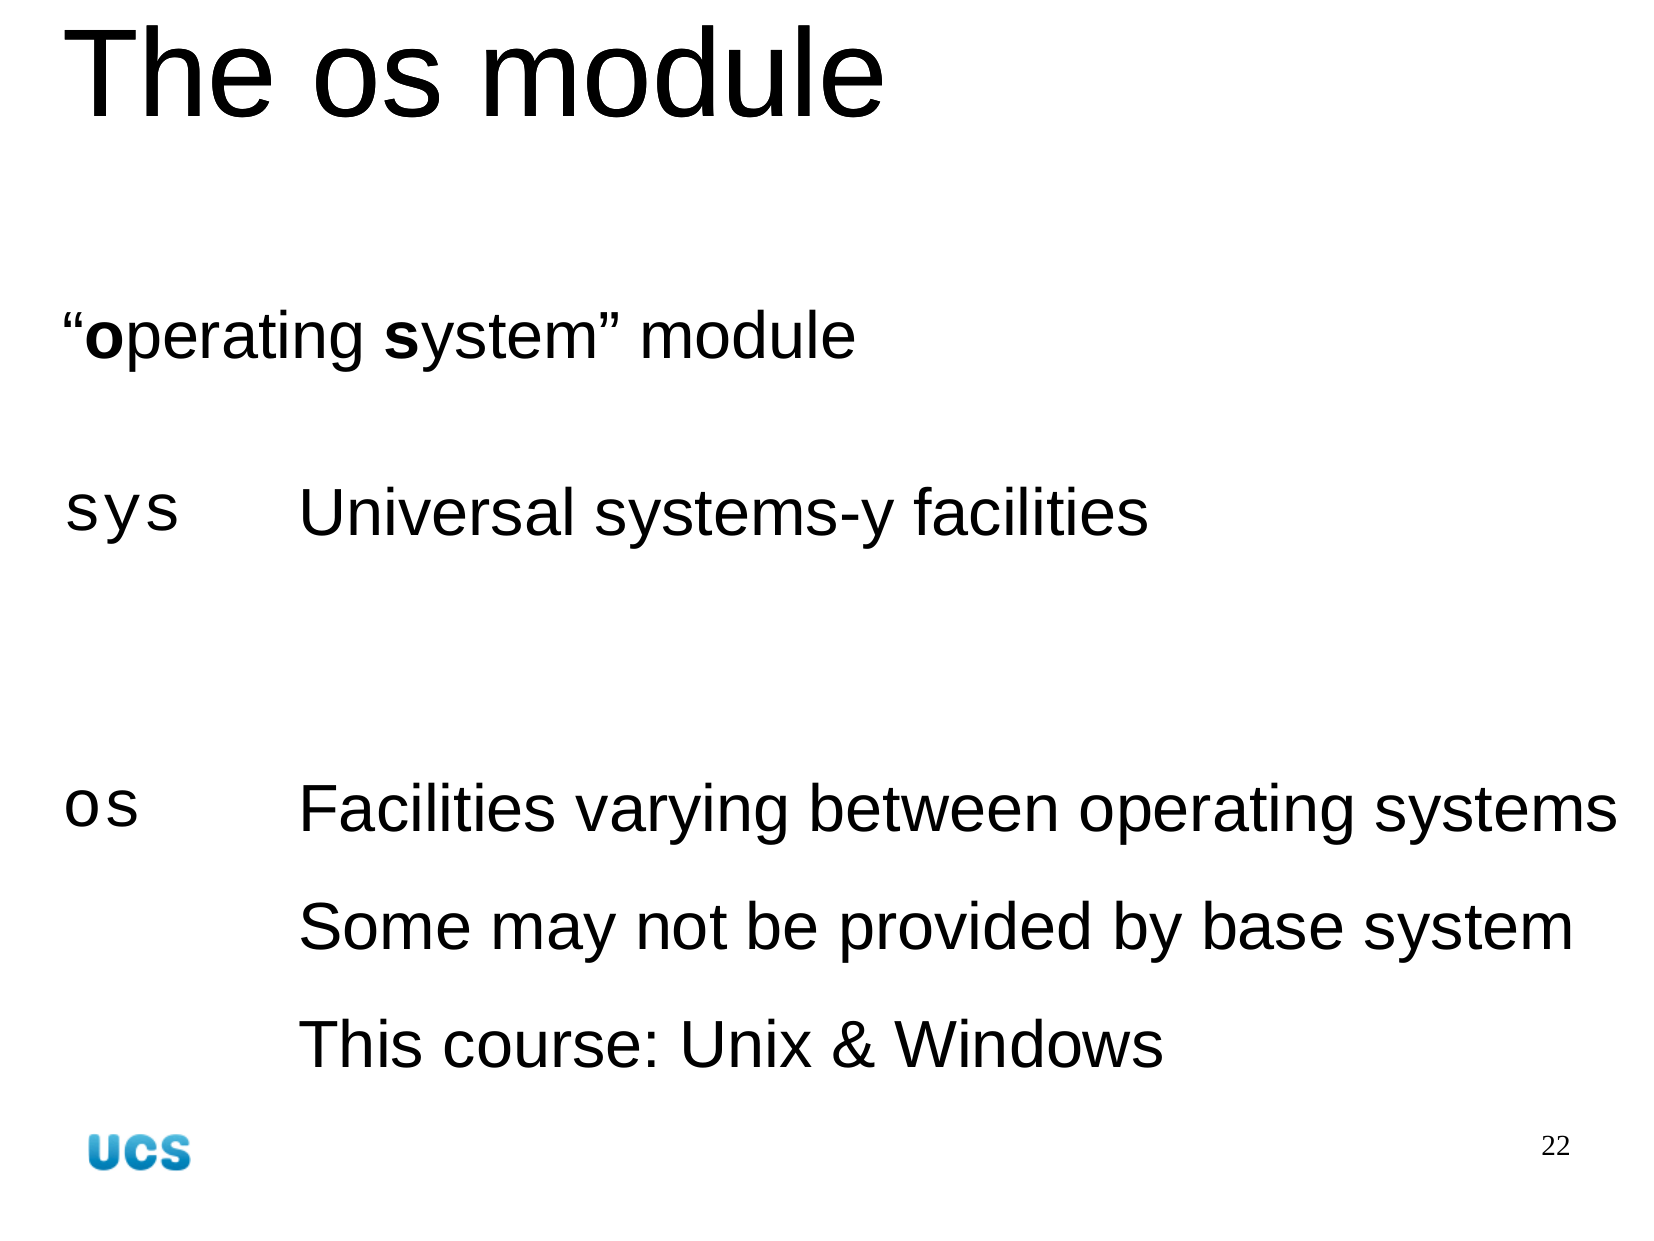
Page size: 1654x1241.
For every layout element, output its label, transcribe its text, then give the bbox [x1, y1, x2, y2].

picture [88, 1133, 191, 1172]
text_box Universal systems-y facilities [295, 472, 1156, 554]
text_box Some may not be provided by base system [295, 886, 1584, 967]
text_box sys [59, 472, 186, 554]
text_box Facilities varying between operating systems [295, 767, 1629, 849]
text_box os [59, 767, 146, 850]
text_box The os module [59, 0, 892, 146]
text_box “operating system” module [59, 295, 864, 377]
text_box This course: Unix & Windows [295, 1004, 1171, 1085]
